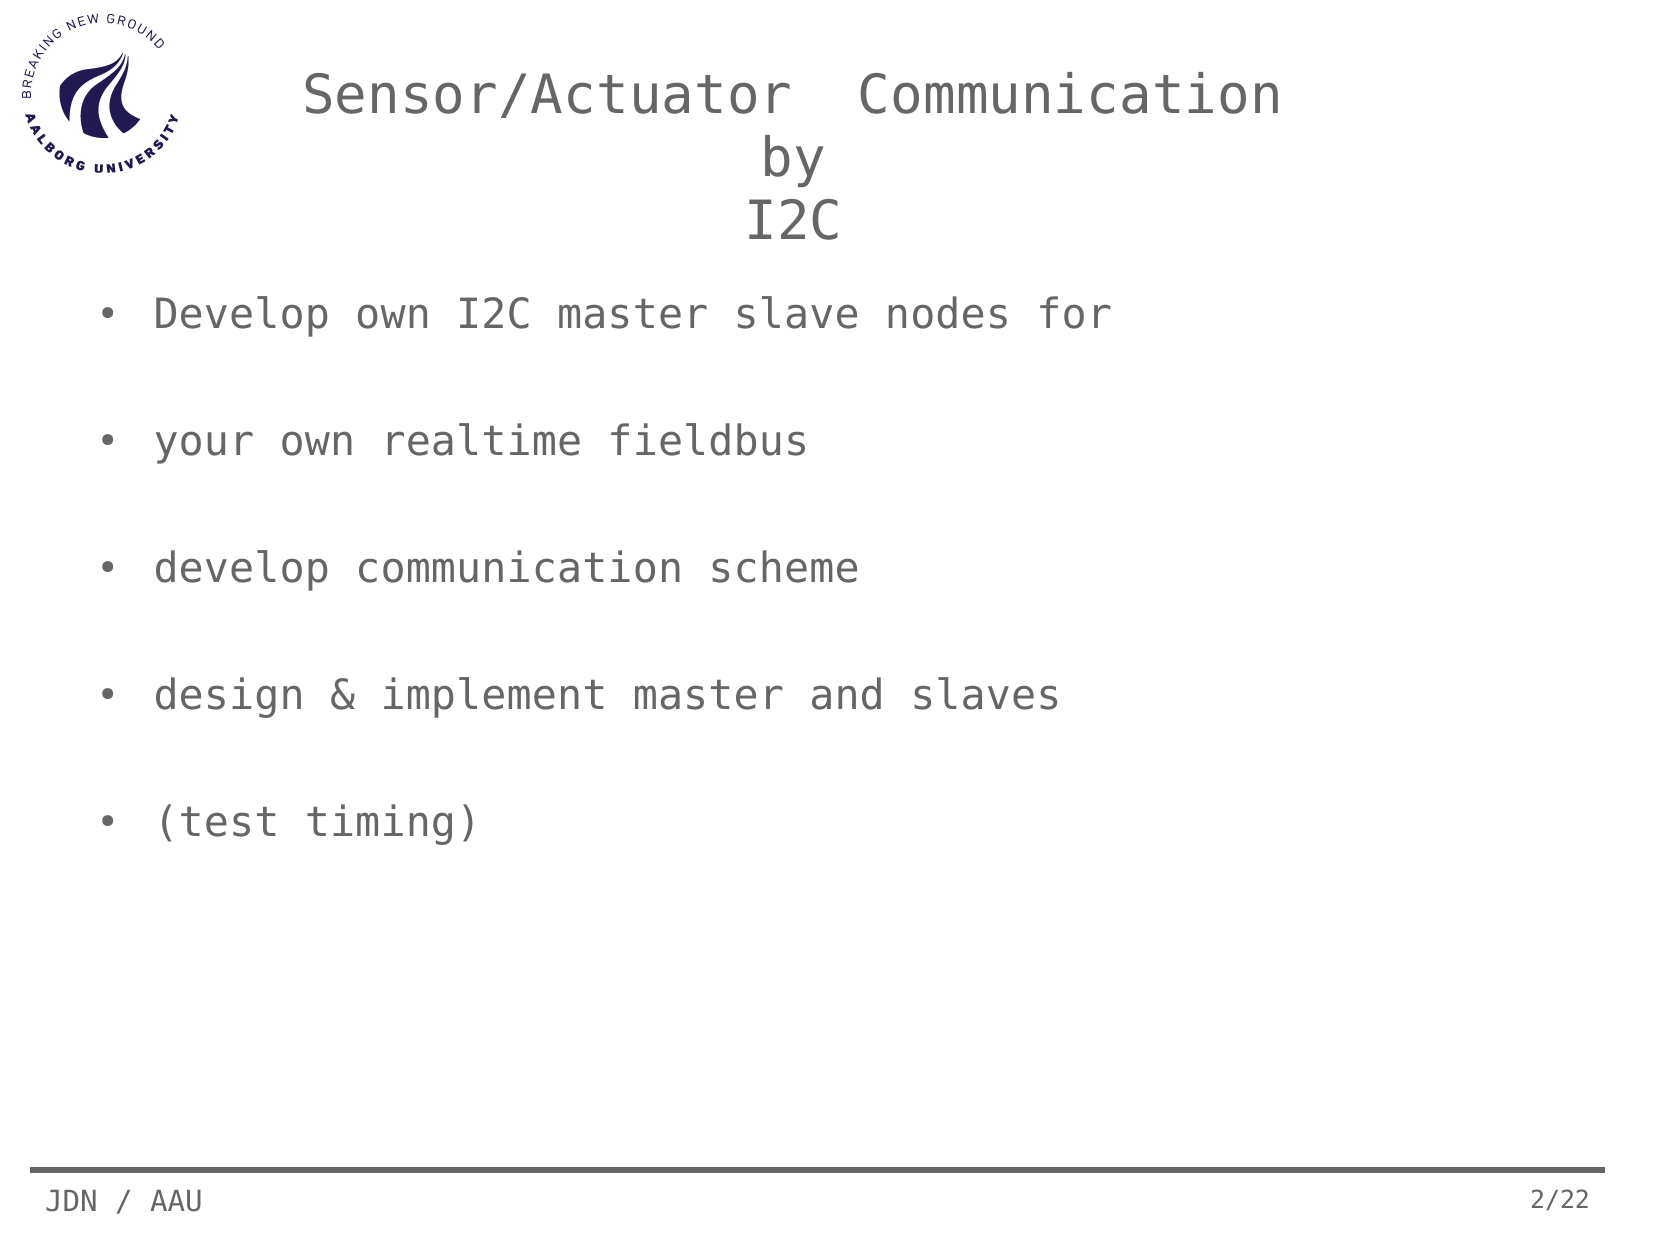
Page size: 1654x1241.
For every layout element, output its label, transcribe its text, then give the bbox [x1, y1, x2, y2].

picture [22, 13, 178, 173]
title Sensor/Actuator Communication by I2C [86, 63, 1501, 253]
list Develop own I2C master slave nodes for your own realtime fieldbus develop communication scheme design & implement master and slaves (test timing) [82, 290, 1571, 1010]
